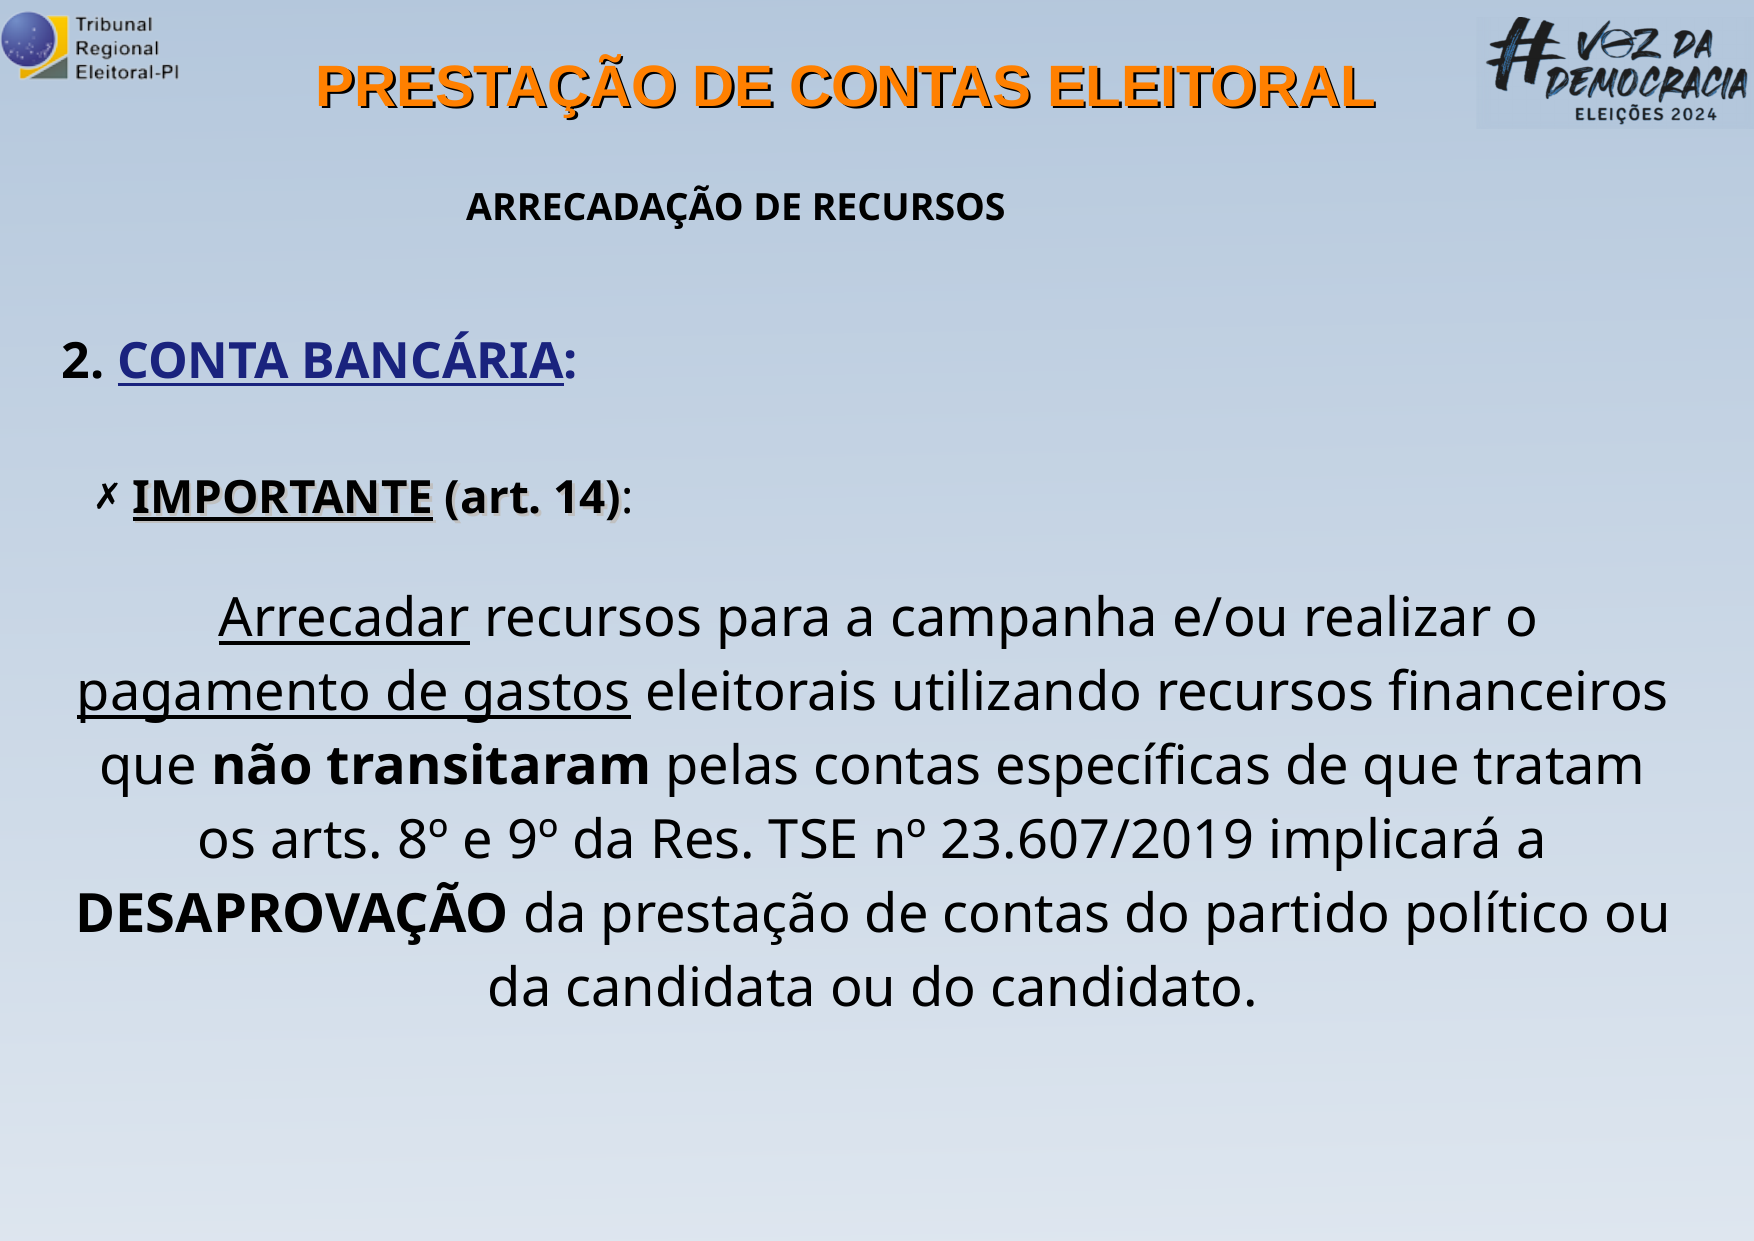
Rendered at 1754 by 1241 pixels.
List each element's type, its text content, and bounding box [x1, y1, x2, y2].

picture [0, 11, 195, 87]
subtitle CONTA BANCÁRIA: IMPORTANTE (art. 14): Arrecadar recursos para a campanha e/ou realizar o pagamento de gastos eleitorais utilizando recursos financeiros que não transitaram pelas contas específicas de que tratam os arts. 8º e 9º da Res. TSE nº 23.607/2019 implicará a DESAPROVAÇÃO da prestação de contas do partido político ou da candidata ou do candidato. [61, 325, 1685, 1107]
text_box ARRECADAÇÃO DE RECURSOS [451, 173, 1206, 240]
title PRESTAÇÃO DE CONTAS ELEITORAL [138, 53, 1554, 196]
